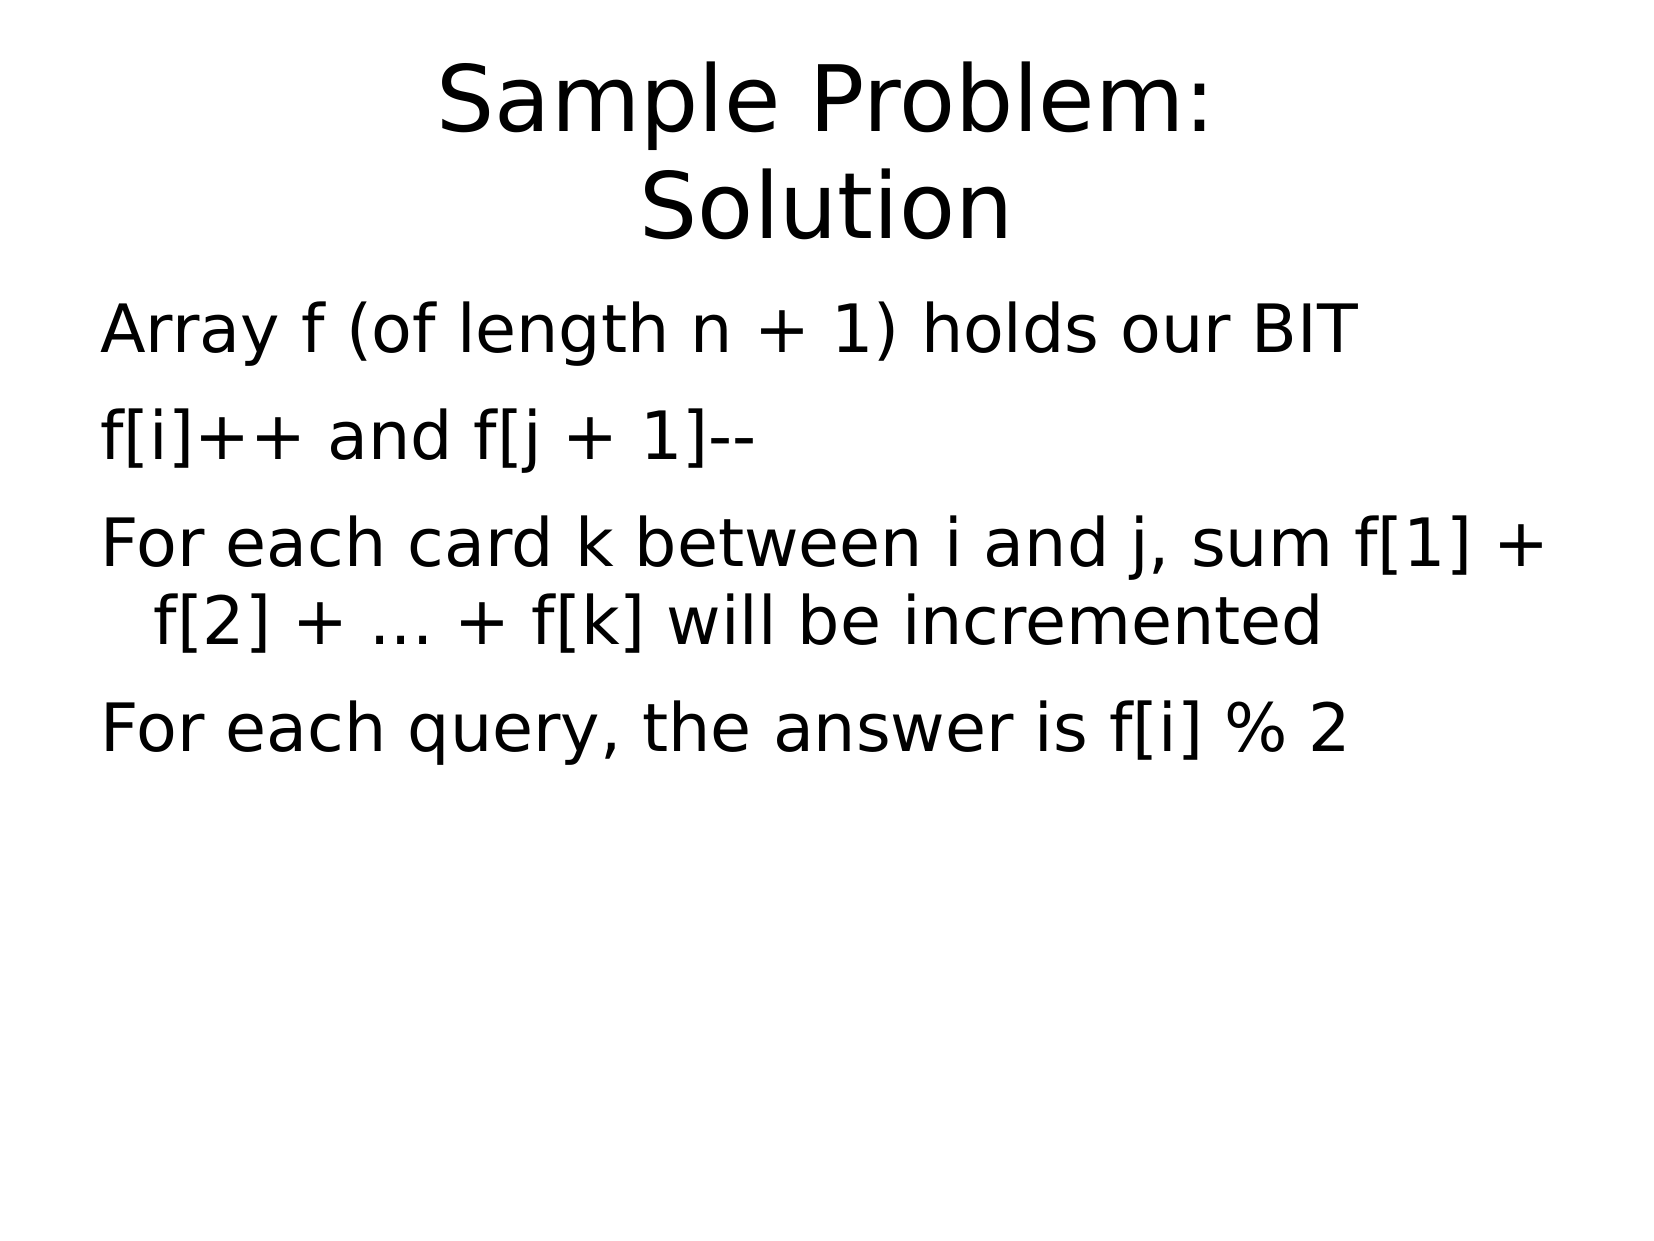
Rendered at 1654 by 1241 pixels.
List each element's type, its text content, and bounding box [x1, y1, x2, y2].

title Sample Problem: Solution [82, 45, 1571, 261]
list Array f (of length n + 1) holds our BIT f[i]++ and f[j + 1]-- For each card k between i and j, sum f[1] + f[2] + ... + f[k] will be incremented For each query, the answer is f[i] % 2 [82, 290, 1571, 1094]
